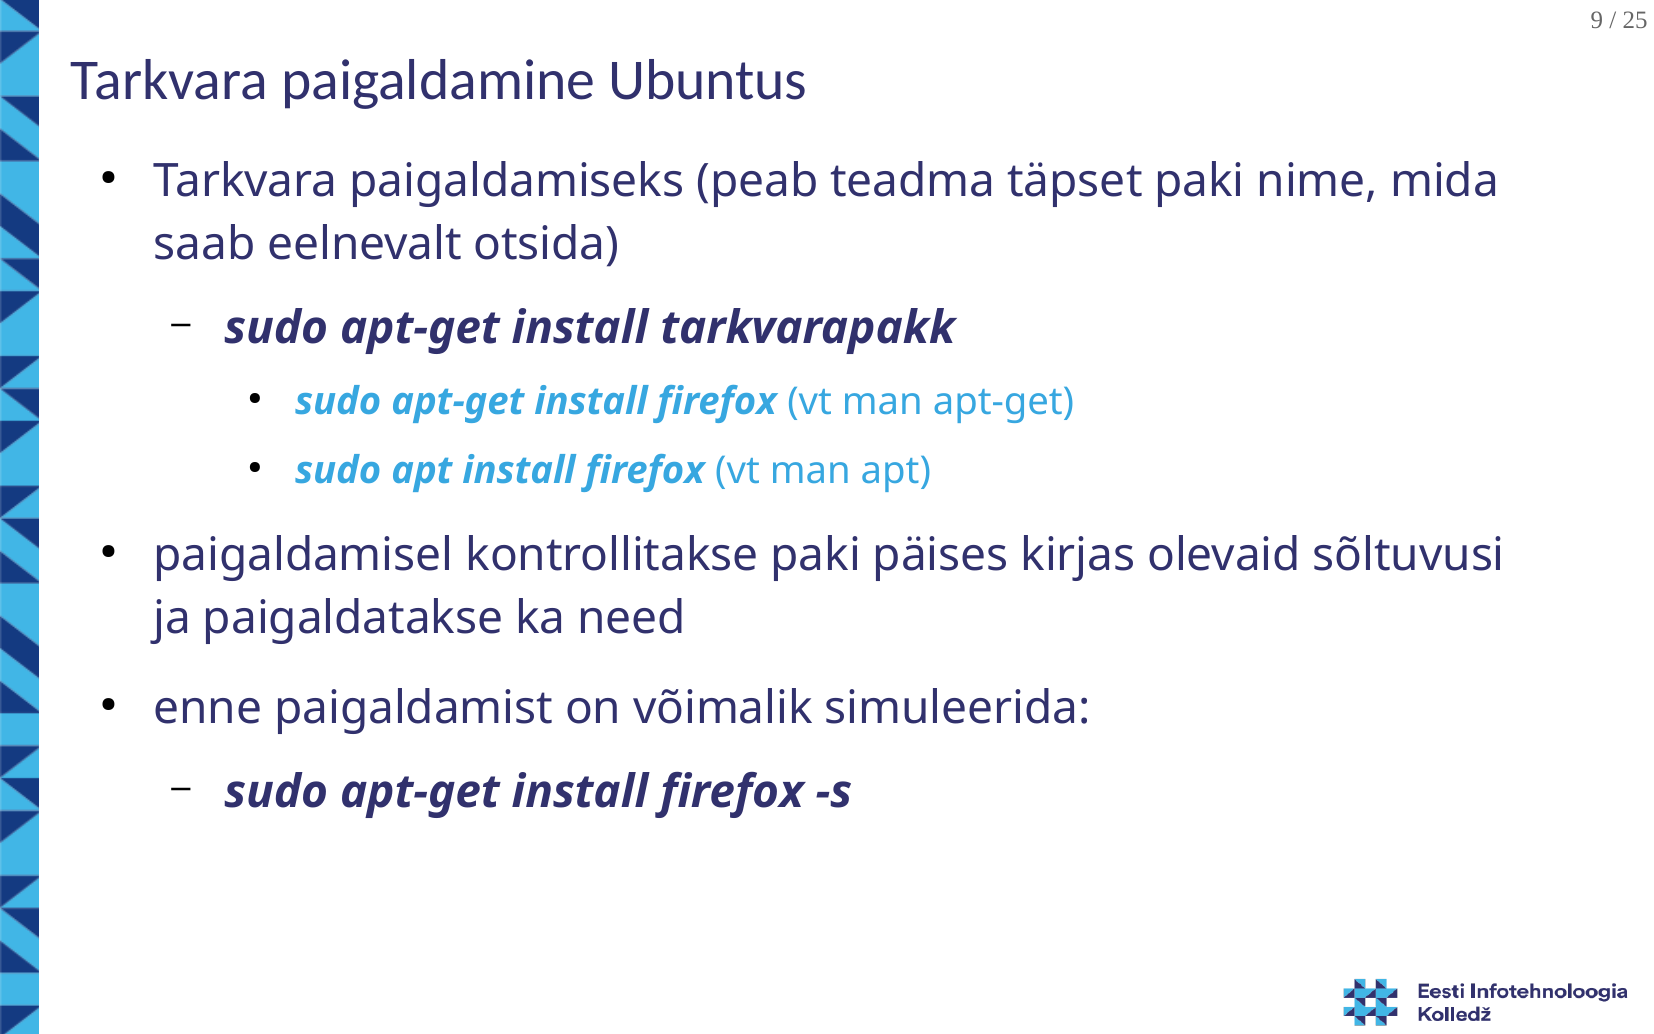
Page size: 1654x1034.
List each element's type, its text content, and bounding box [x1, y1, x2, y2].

title Tarkvara paigaldamine Ubuntus [70, 41, 1630, 130]
list Tarkvara paigaldamiseks (peab teadma täpset paki nime, mida saab eelnevalt otsida) sudo apt-get install tarkvarapakk sudo apt-get install firefox (vt man apt-get) sudo apt install firefox (vt man apt) paigaldamisel kontrollitakse paki päises kirjas olevaid sõltuvusi ja paigaldatakse ka need enne paigaldamist on võimalik simuleerida: sudo apt-get install firefox -s [82, 147, 1538, 841]
